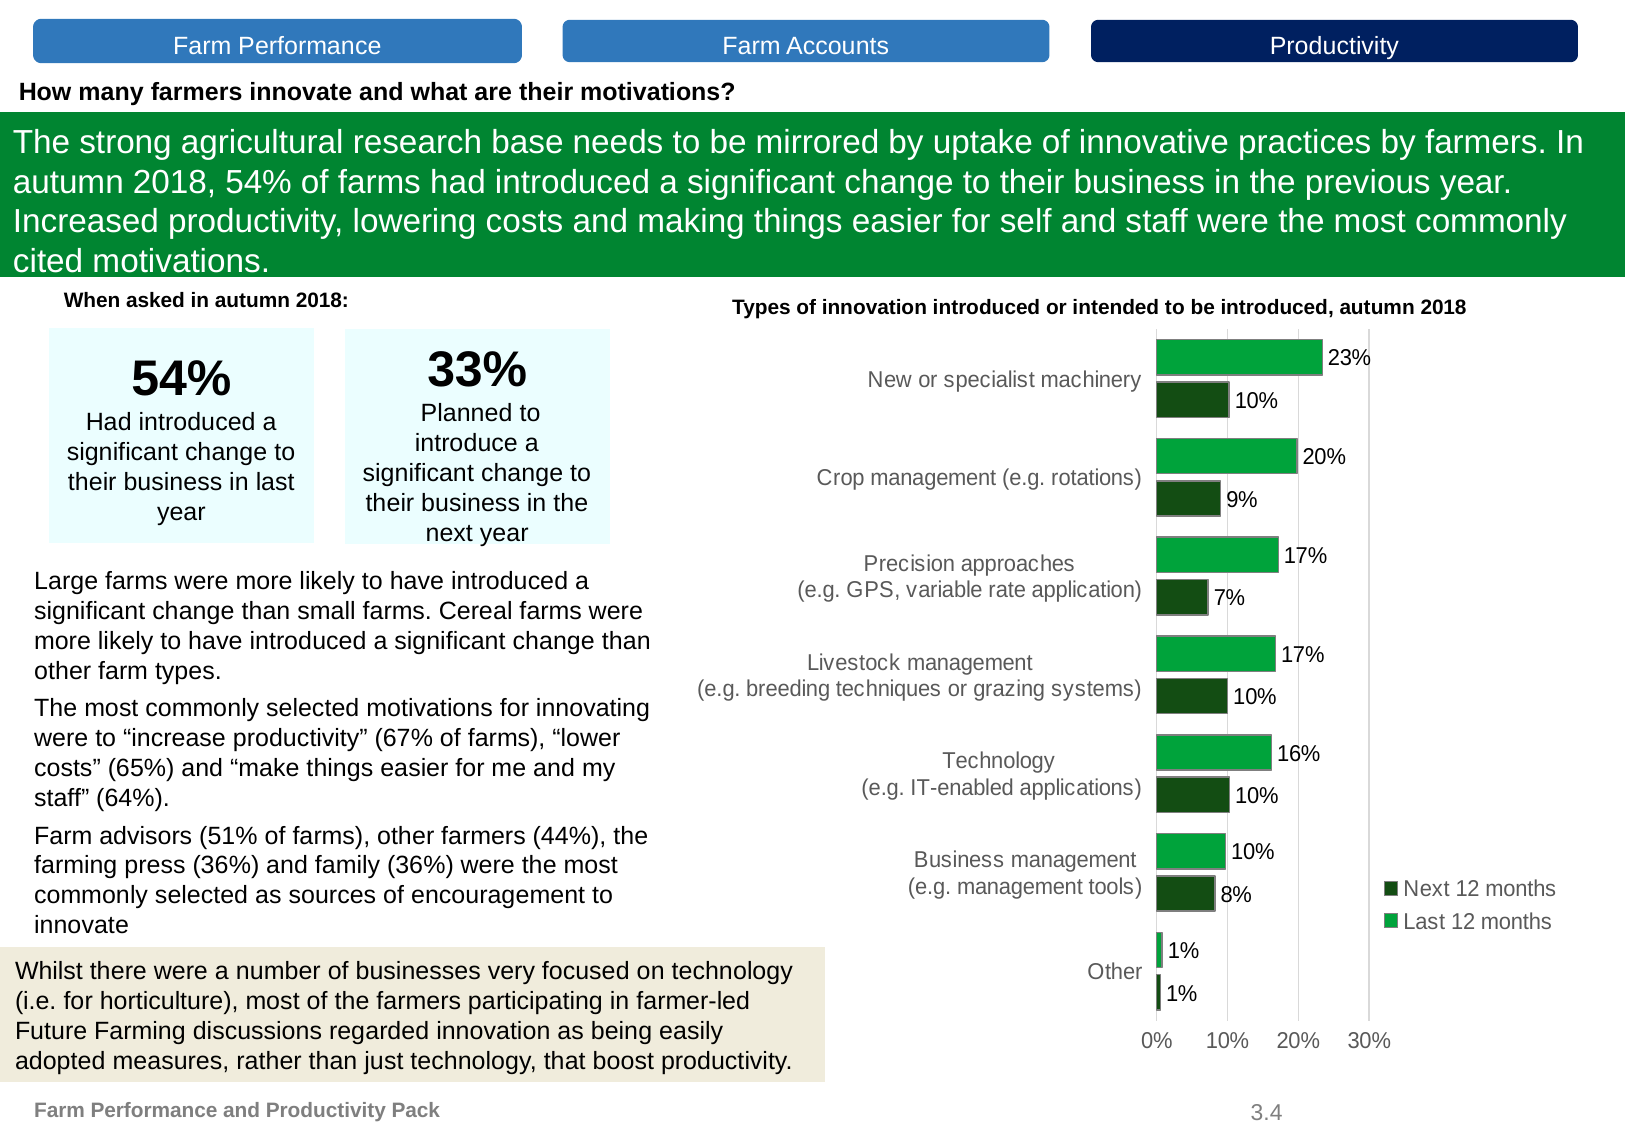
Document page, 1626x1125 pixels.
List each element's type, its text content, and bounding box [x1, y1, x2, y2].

text_box Farm Accounts [562, 19, 1050, 63]
text_box How many farmers innovate and what are their motivations? [3, 68, 758, 112]
text_box Whilst there were a number of businesses very focused on technology (i.e. for horticulture), most of the farmers participating in farmer-led Future Farming discussions regarded innovation as being easily adopted measures, rather than just technology, that boost productivity. [0, 947, 825, 1082]
text_box 54% Had introduced a significant change to their business in last year [49, 328, 314, 543]
text_box When asked in autumn 2018: [48, 278, 622, 320]
text_box Farm Performance [34, 19, 521, 63]
text_box 33% Planned to introduce a significant change to their business in the next year [345, 329, 610, 544]
text_box 3.4 [1235, 1081, 1602, 1125]
text_box Farm Performance and Productivity Pack [34, 1097, 440, 1122]
chart [697, 314, 1608, 1069]
text_box Types of innovation introduced or intended to be introduced, autumn 2018 [717, 286, 1493, 314]
text_box The strong agricultural research base needs to be mirrored by uptake of innovative practices by farmers. In autumn 2018, 54% of farms had introduced a significant change to their business in the previous year. Increased productivity, lowering costs and making things easier for self and staff were the most commonly cited motivations. [0, 112, 1625, 277]
text_box Large farms were more likely to have introduced a significant change than small farms. Cereal farms were more likely to have introduced a significant change than other farm types. The most commonly selected motivations for innovating were to “increase productivity” (67% of farms), “lower costs” (65%) and “make things easier for me and my staff” (64%). Farm advisors (51% of farms), other farmers (44%), the farming press (36%) and family (36%) were the most commonly selected as sources of encouragement to innovate [19, 557, 685, 946]
text_box Productivity [1091, 19, 1578, 63]
